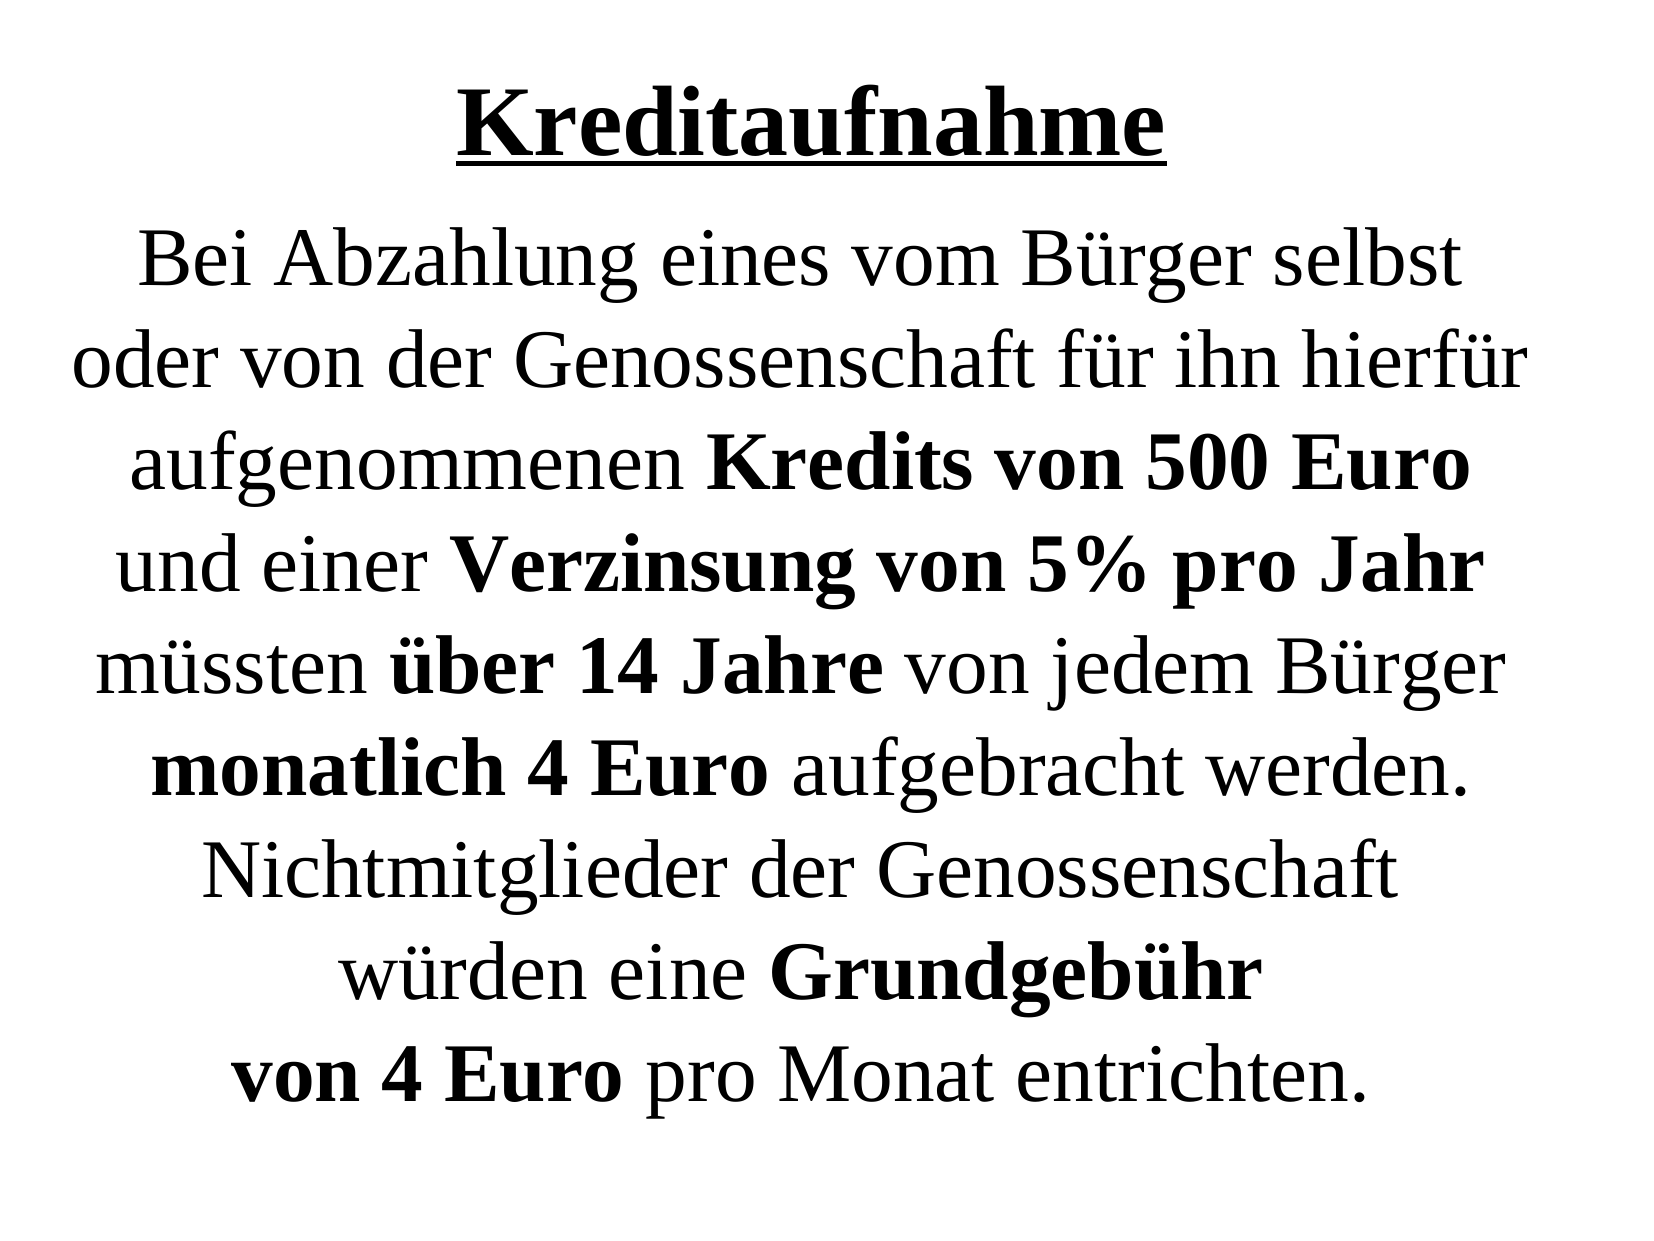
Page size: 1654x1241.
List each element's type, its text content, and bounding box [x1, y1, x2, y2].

text_box Kreditaufnahme Bei Abzahlung eines vom Bürger selbst oder von der Genossenschaft für ihn hierfür aufgenommenen Kredits von 500 Euro und einer Verzinsung von 5% pro Jahr müssten über 14 Jahre von jedem Bürger monatlich 4 Euro aufgebracht werden. Nichtmitglieder der Genossenschaft würden eine Grundgebühr von 4 Euro pro Monat entrichten. [66, 52, 1557, 1167]
